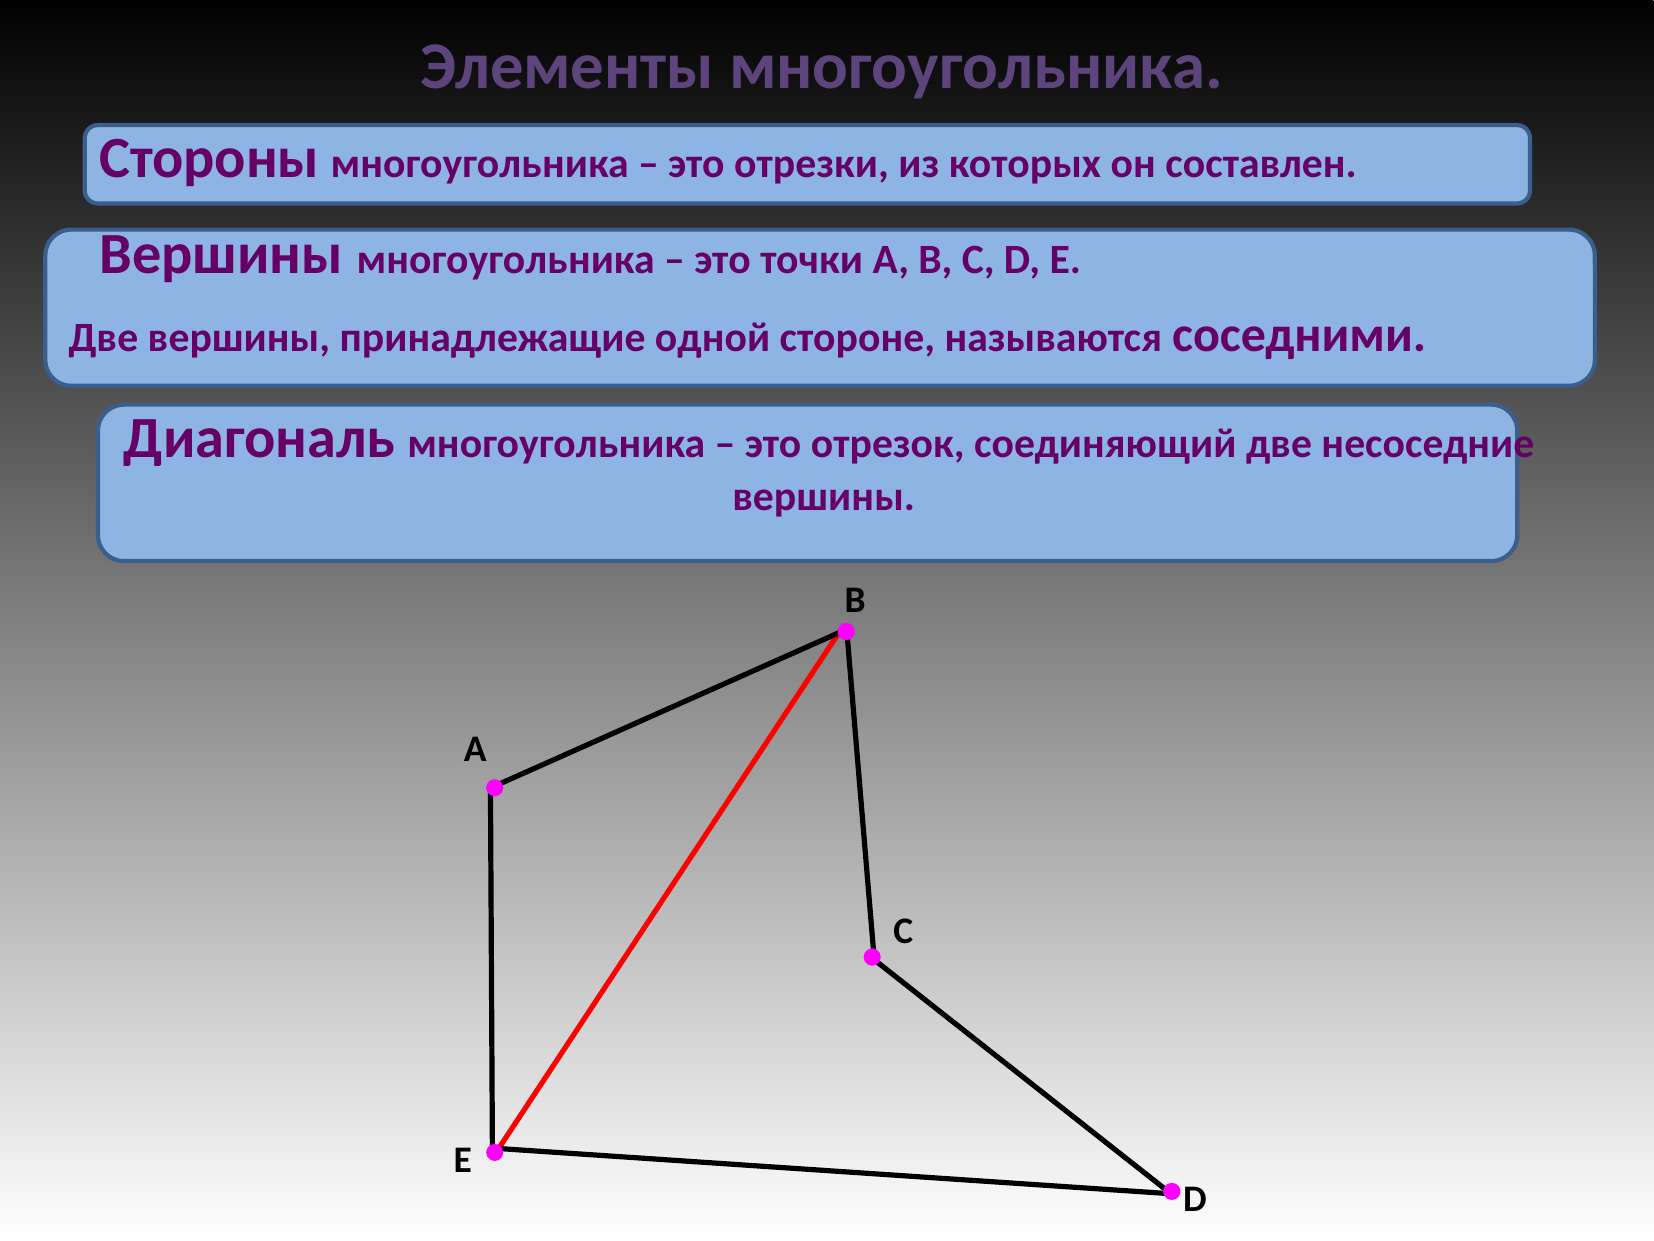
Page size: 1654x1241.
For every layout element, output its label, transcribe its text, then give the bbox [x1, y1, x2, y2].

text_box [839, 624, 853, 639]
text_box [87, 198, 1528, 204]
text_box [865, 950, 879, 964]
text_box [488, 781, 502, 795]
text_box [97, 527, 1518, 562]
text_box Диагональ многоугольника – это отрезок, соединяющий две несоседние вершины. [58, 391, 1589, 527]
text_box D [1168, 1166, 1222, 1227]
text_box B [829, 568, 881, 628]
text_box A [449, 716, 502, 776]
text_box E [438, 1127, 487, 1188]
text_box [1165, 1184, 1179, 1198]
text_box Две вершины, принадлежащие одной стороне, называются соседними. [45, 294, 1609, 370]
text_box [47, 370, 1593, 386]
text_box C [878, 898, 948, 959]
text_box Стороны многоугольника – это отрезки, из которых он составлен. [84, 112, 1543, 198]
text_box [488, 1145, 502, 1159]
text_box Вершины многоугольника – это точки A, B, C, D, E. [45, 138, 1622, 344]
text_box Элементы многоугольника. [405, 14, 1239, 110]
